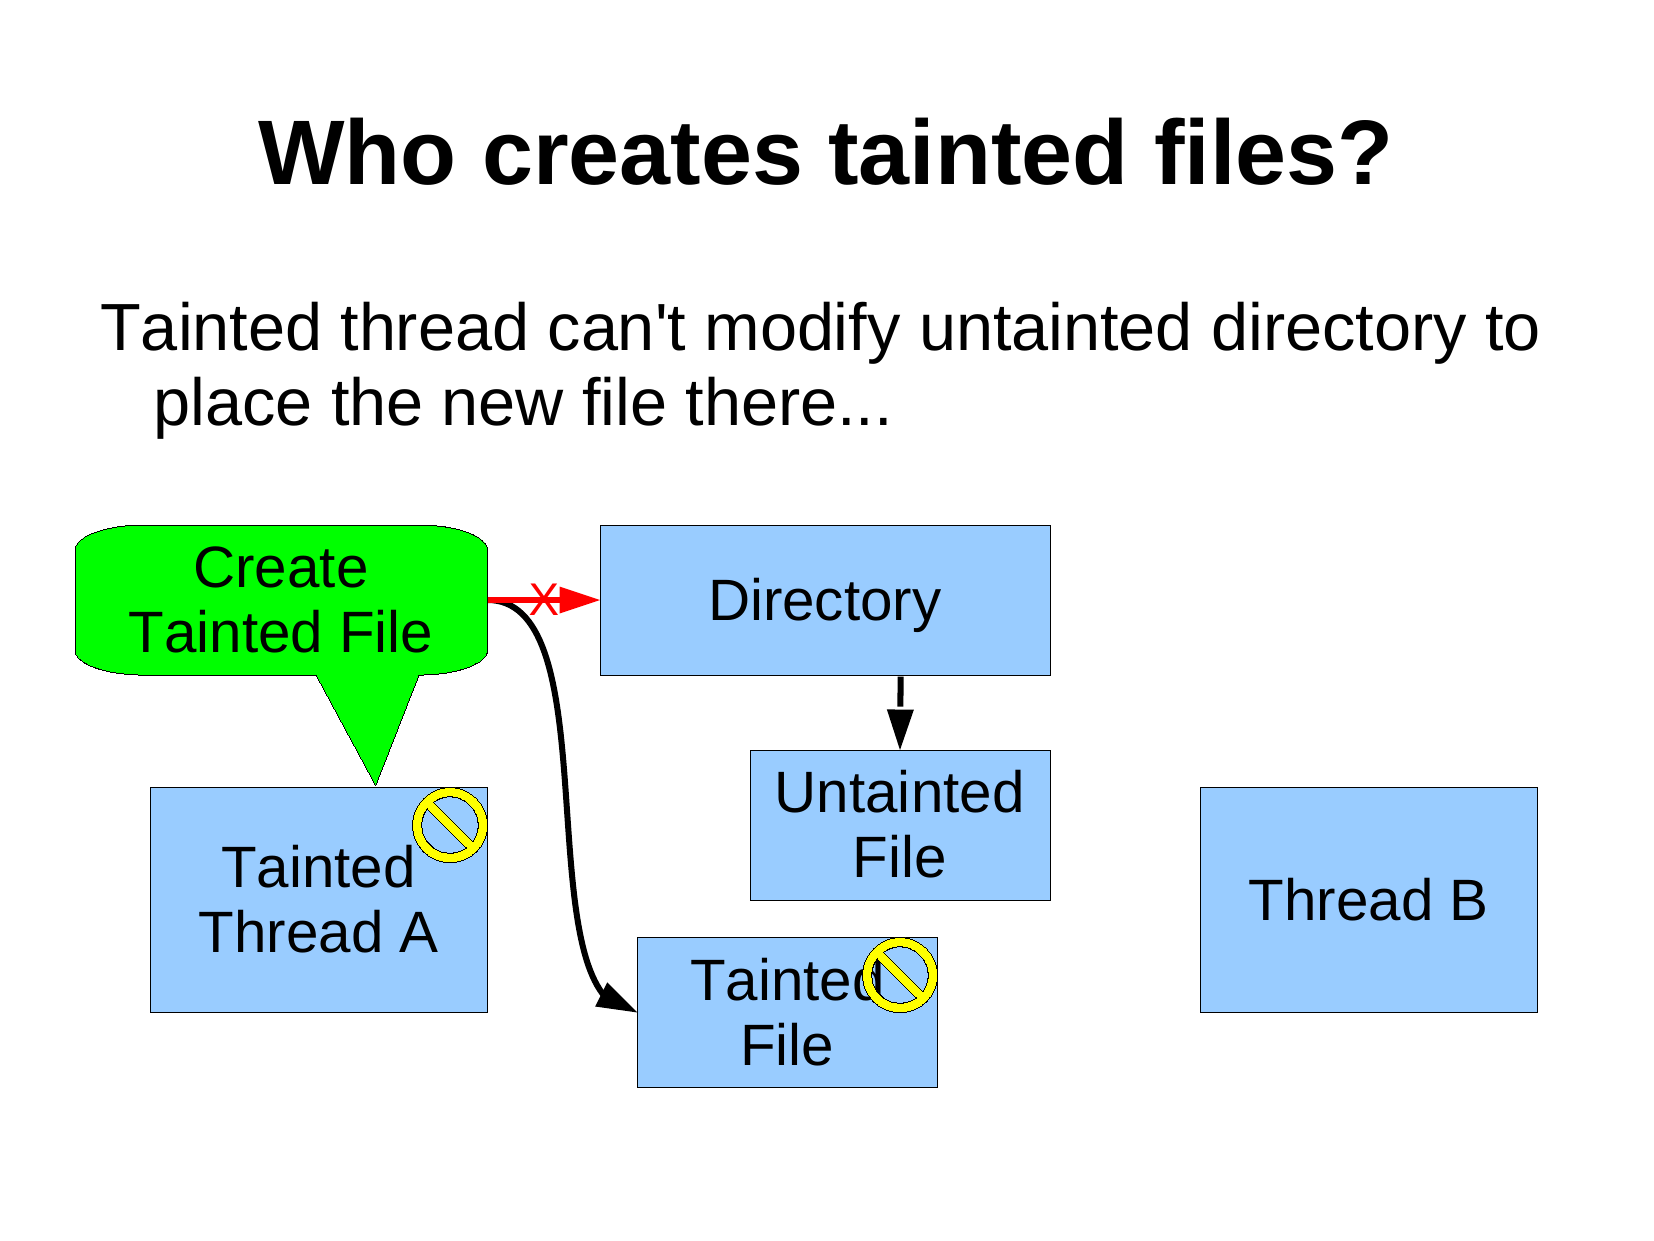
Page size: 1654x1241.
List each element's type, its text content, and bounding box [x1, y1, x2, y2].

title Who creates tainted files? [82, 49, 1571, 257]
text_box [862, 937, 938, 1013]
list Tainted thread can't modify untainted directory to place the new file there... [82, 290, 1571, 1109]
text_box Create Tainted File [75, 539, 82, 661]
text_box [412, 787, 488, 863]
